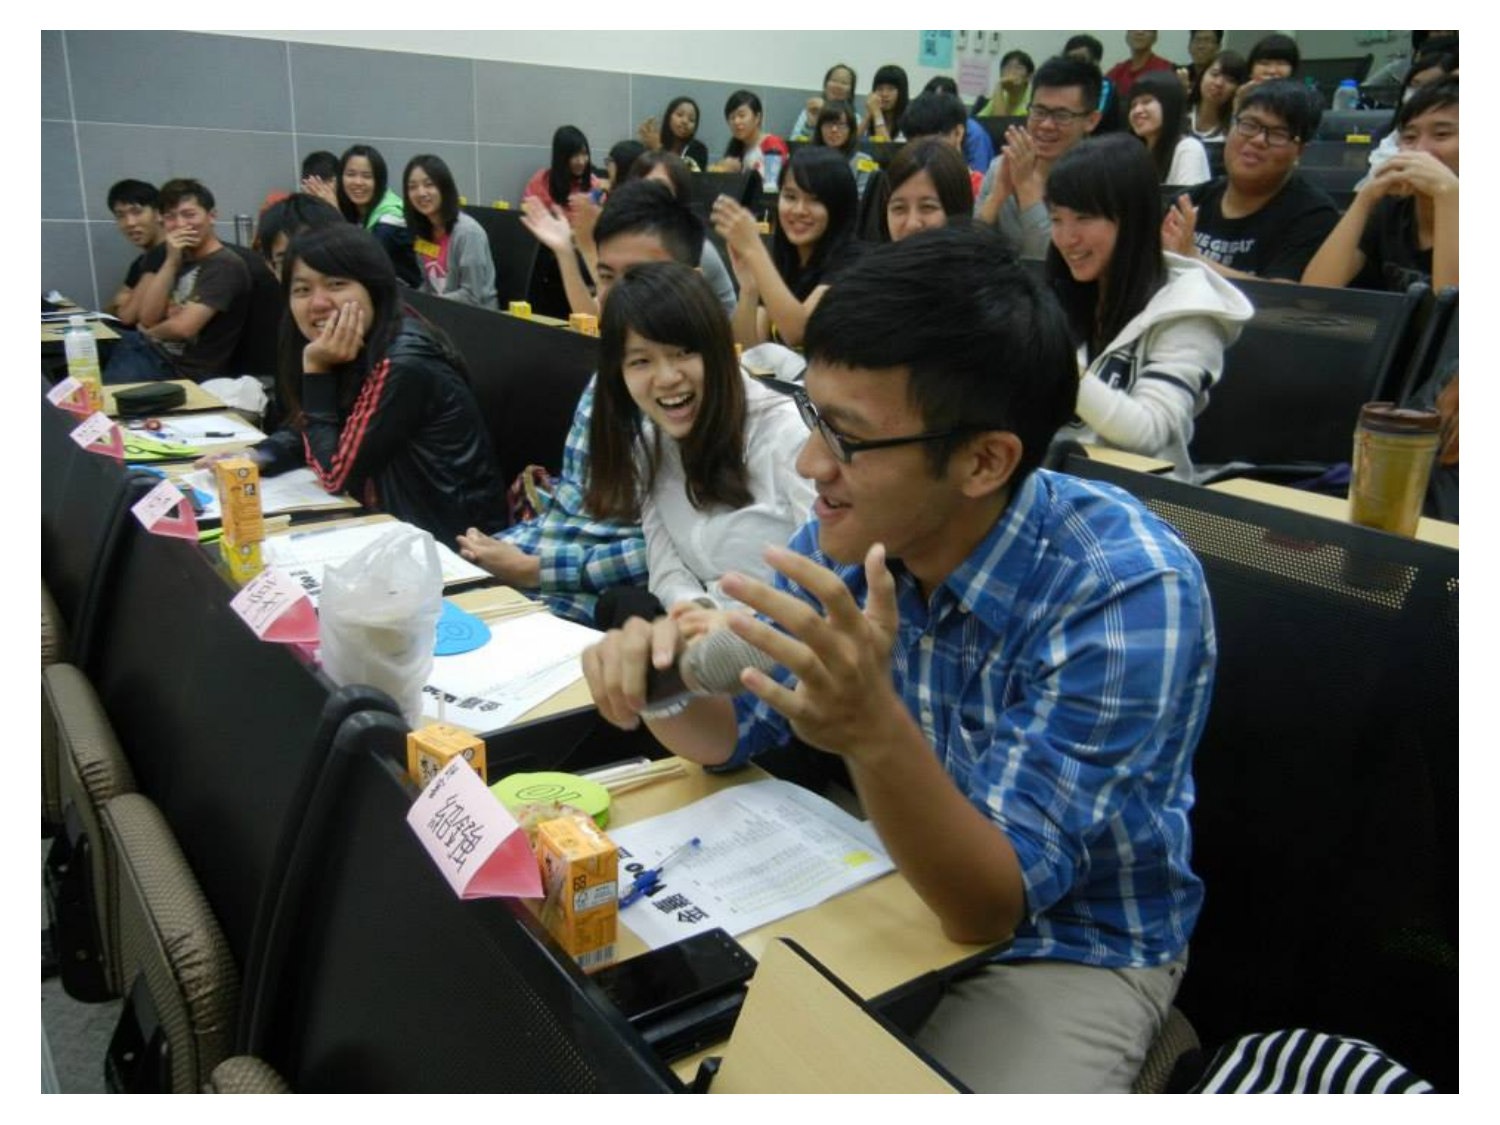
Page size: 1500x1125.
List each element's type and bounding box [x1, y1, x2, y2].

picture [41, 30, 1459, 1094]
